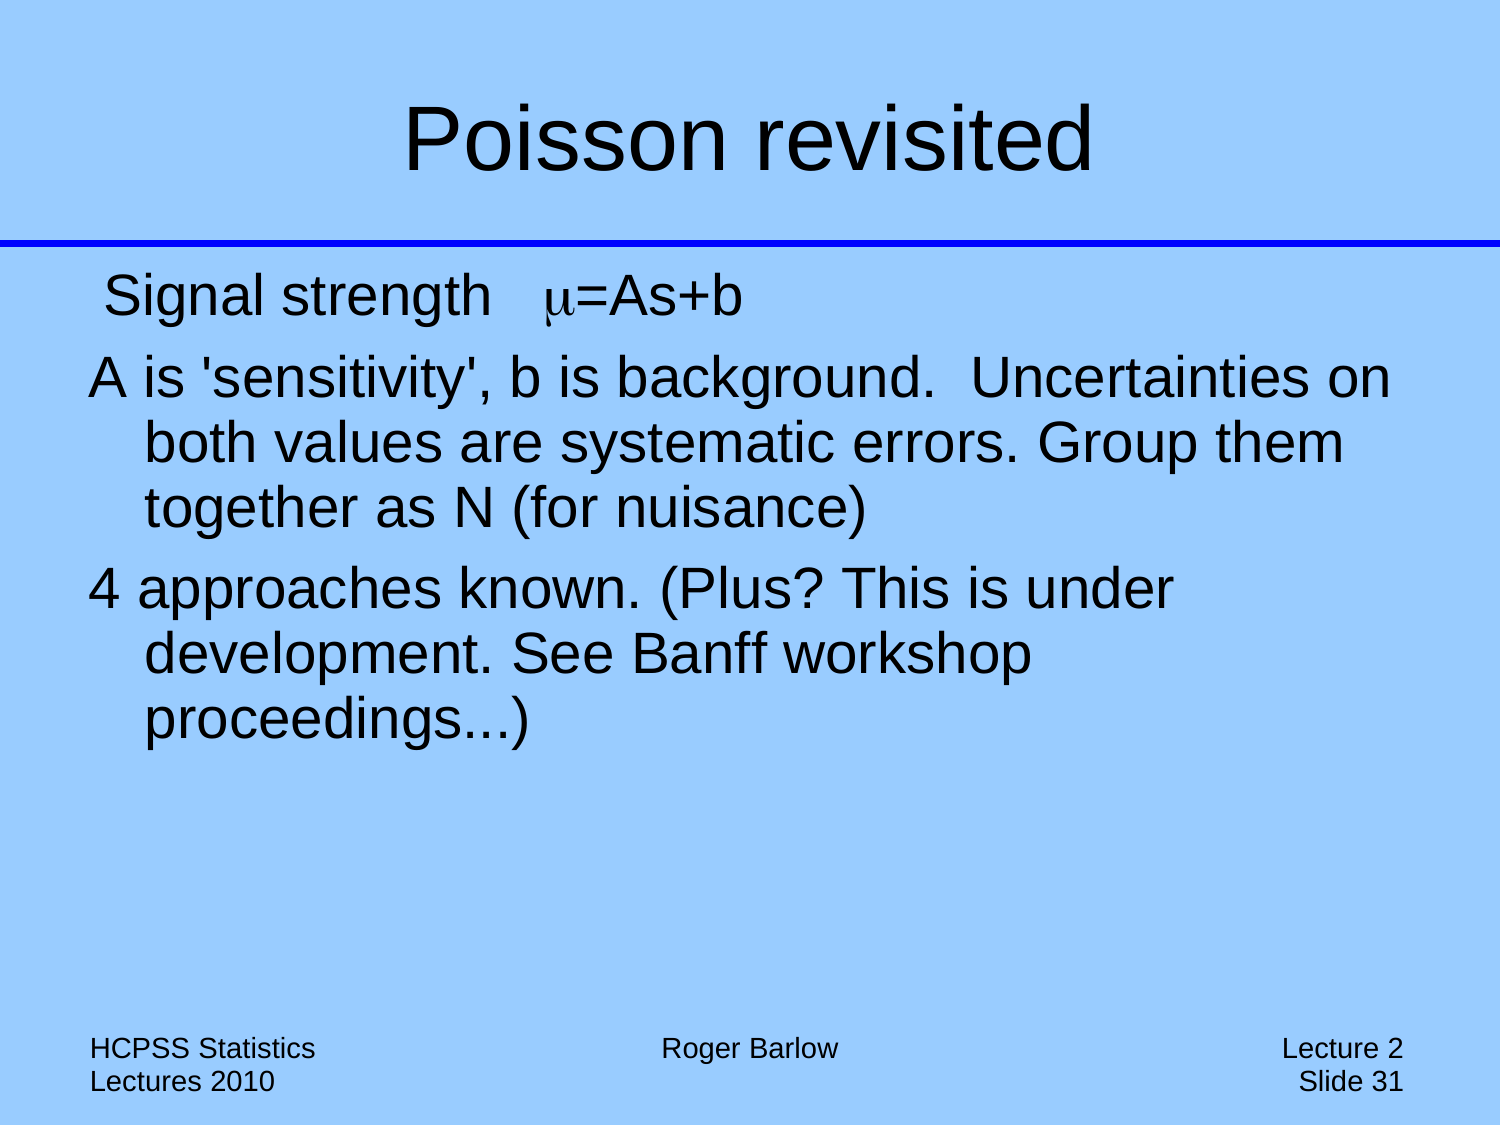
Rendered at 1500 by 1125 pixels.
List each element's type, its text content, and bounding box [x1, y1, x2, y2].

list Signal strength m=As+b A is 'sensitivity', b is background. Uncertainties on both values are systematic errors. Group them together as N (for nuisance) 4 approaches known. (Plus? This is under development. See Banff workshop proceedings...) [88, 262, 1426, 1006]
title Poisson revisited [75, 45, 1426, 233]
